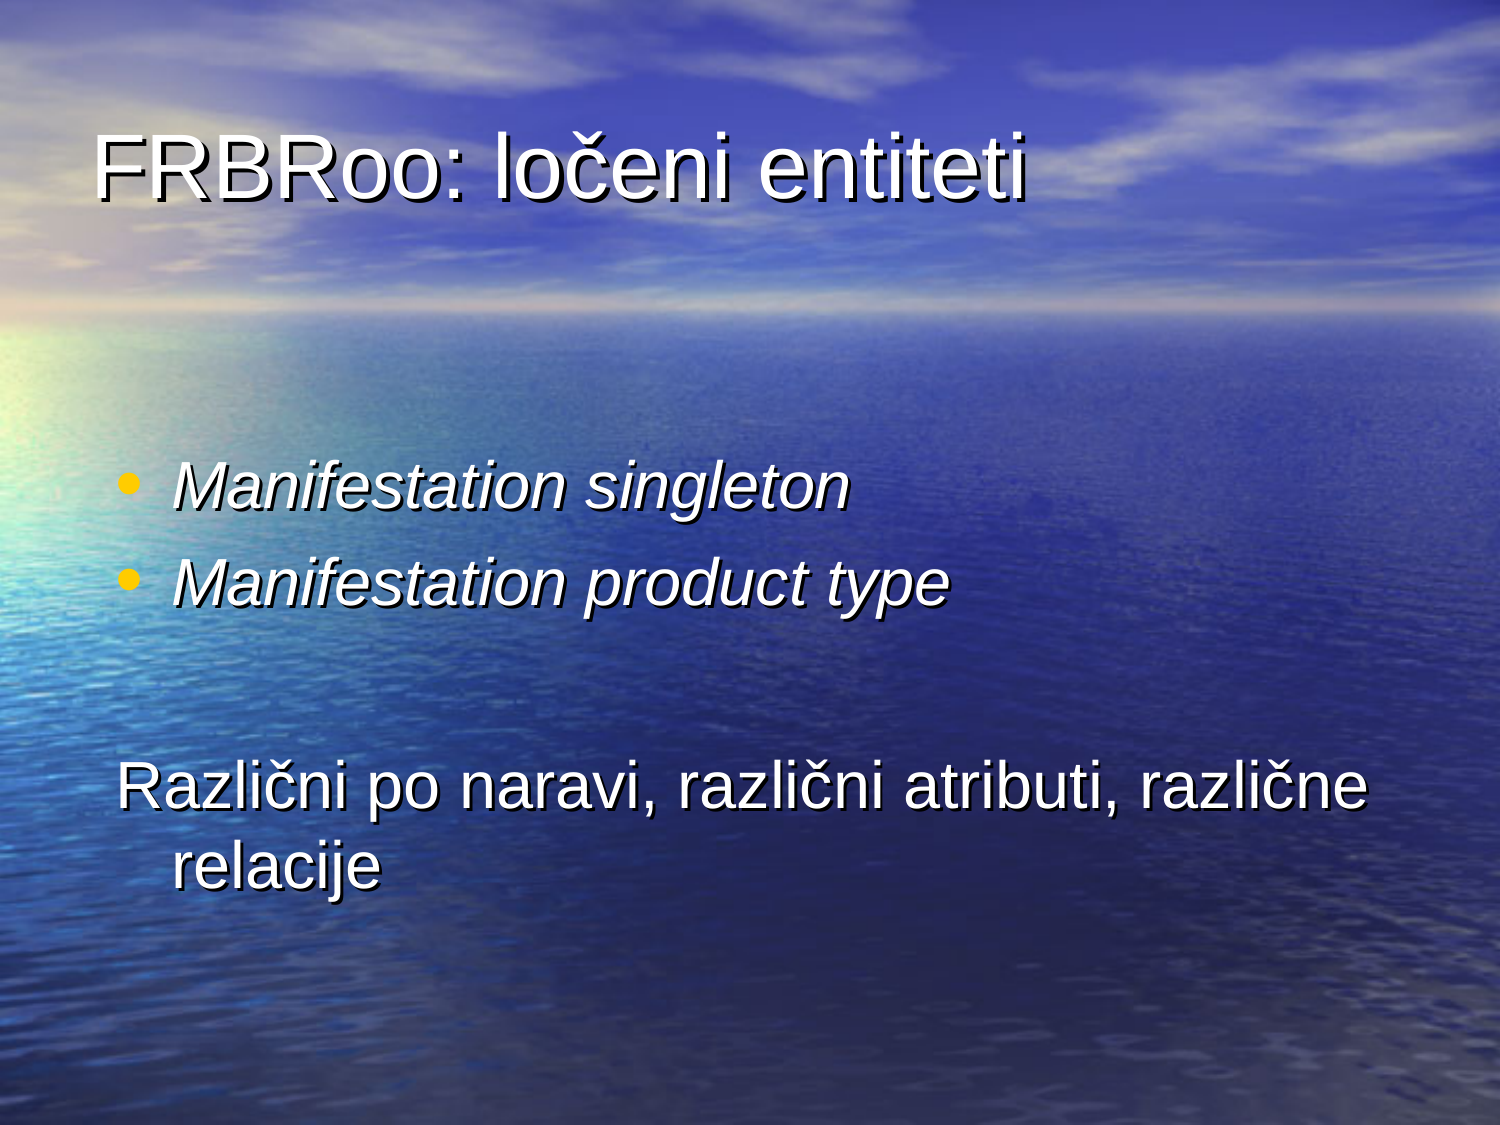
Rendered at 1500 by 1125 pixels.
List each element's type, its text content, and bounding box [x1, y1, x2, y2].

title FRBRoo: ločeni entiteti [75, 47, 1426, 276]
list Manifestation singleton Manifestation product type Različni po naravi, različni atributi, različne relacije [100, 338, 1461, 1014]
picture [0, 0, 1500, 1125]
